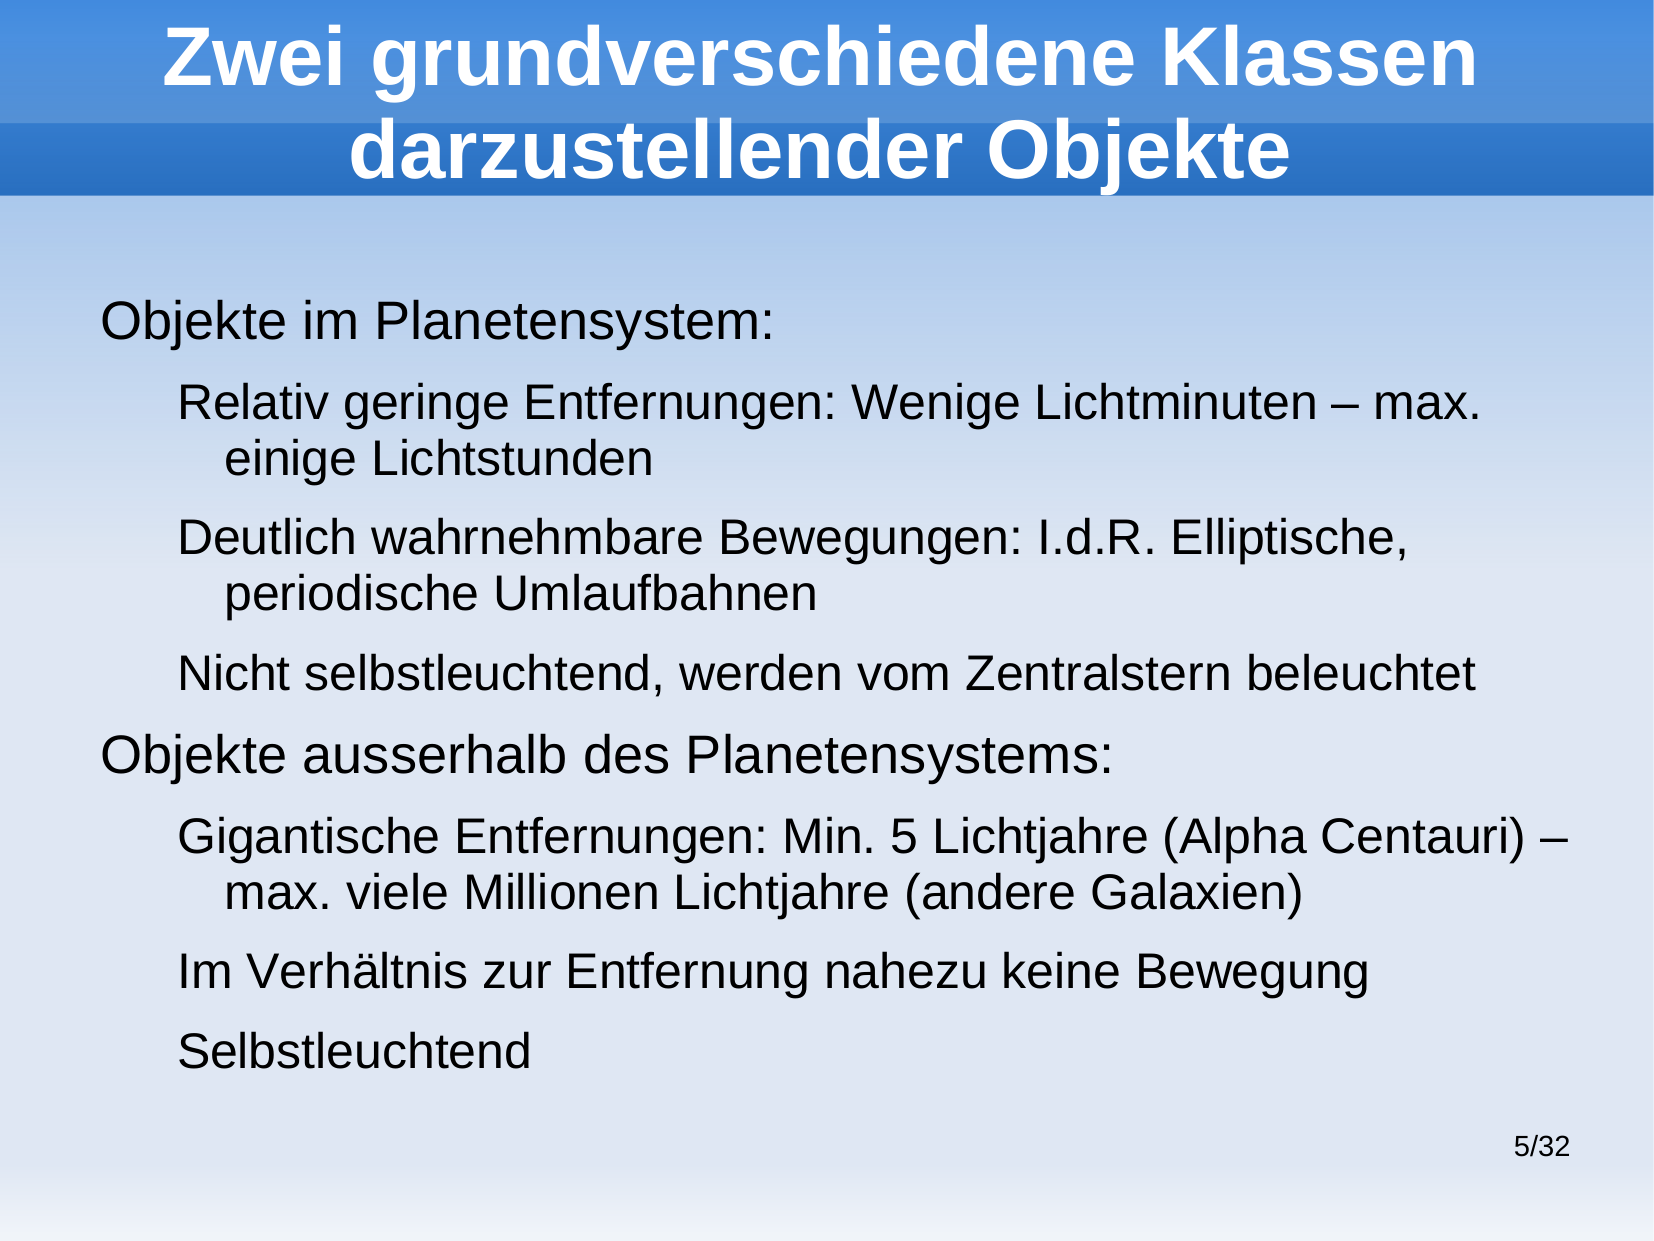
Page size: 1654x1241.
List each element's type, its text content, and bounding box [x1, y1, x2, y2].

picture [0, 0, 1654, 1241]
list Objekte im Planetensystem: Relativ geringe Entfernungen: Wenige Lichtminuten – max. einige Lichtstunden Deutlich wahrnehmbare Bewegungen: I.d.R. Elliptische, periodische Umlaufbahnen Nicht selbstleuchtend, werden vom Zentralstern beleuchtet Objekte ausserhalb des Planetensystems: Gigantische Entfernungen: Min. 5 Lichtjahre (Alpha Centauri) – max. viele Millionen Lichtjahre (andere Galaxien) Im Verhältnis zur Entfernung nahezu keine Bewegung Selbstleuchtend [82, 290, 1571, 1094]
title Zwei grundverschiedene Klassen darzustellender Objekte [76, 7, 1565, 200]
